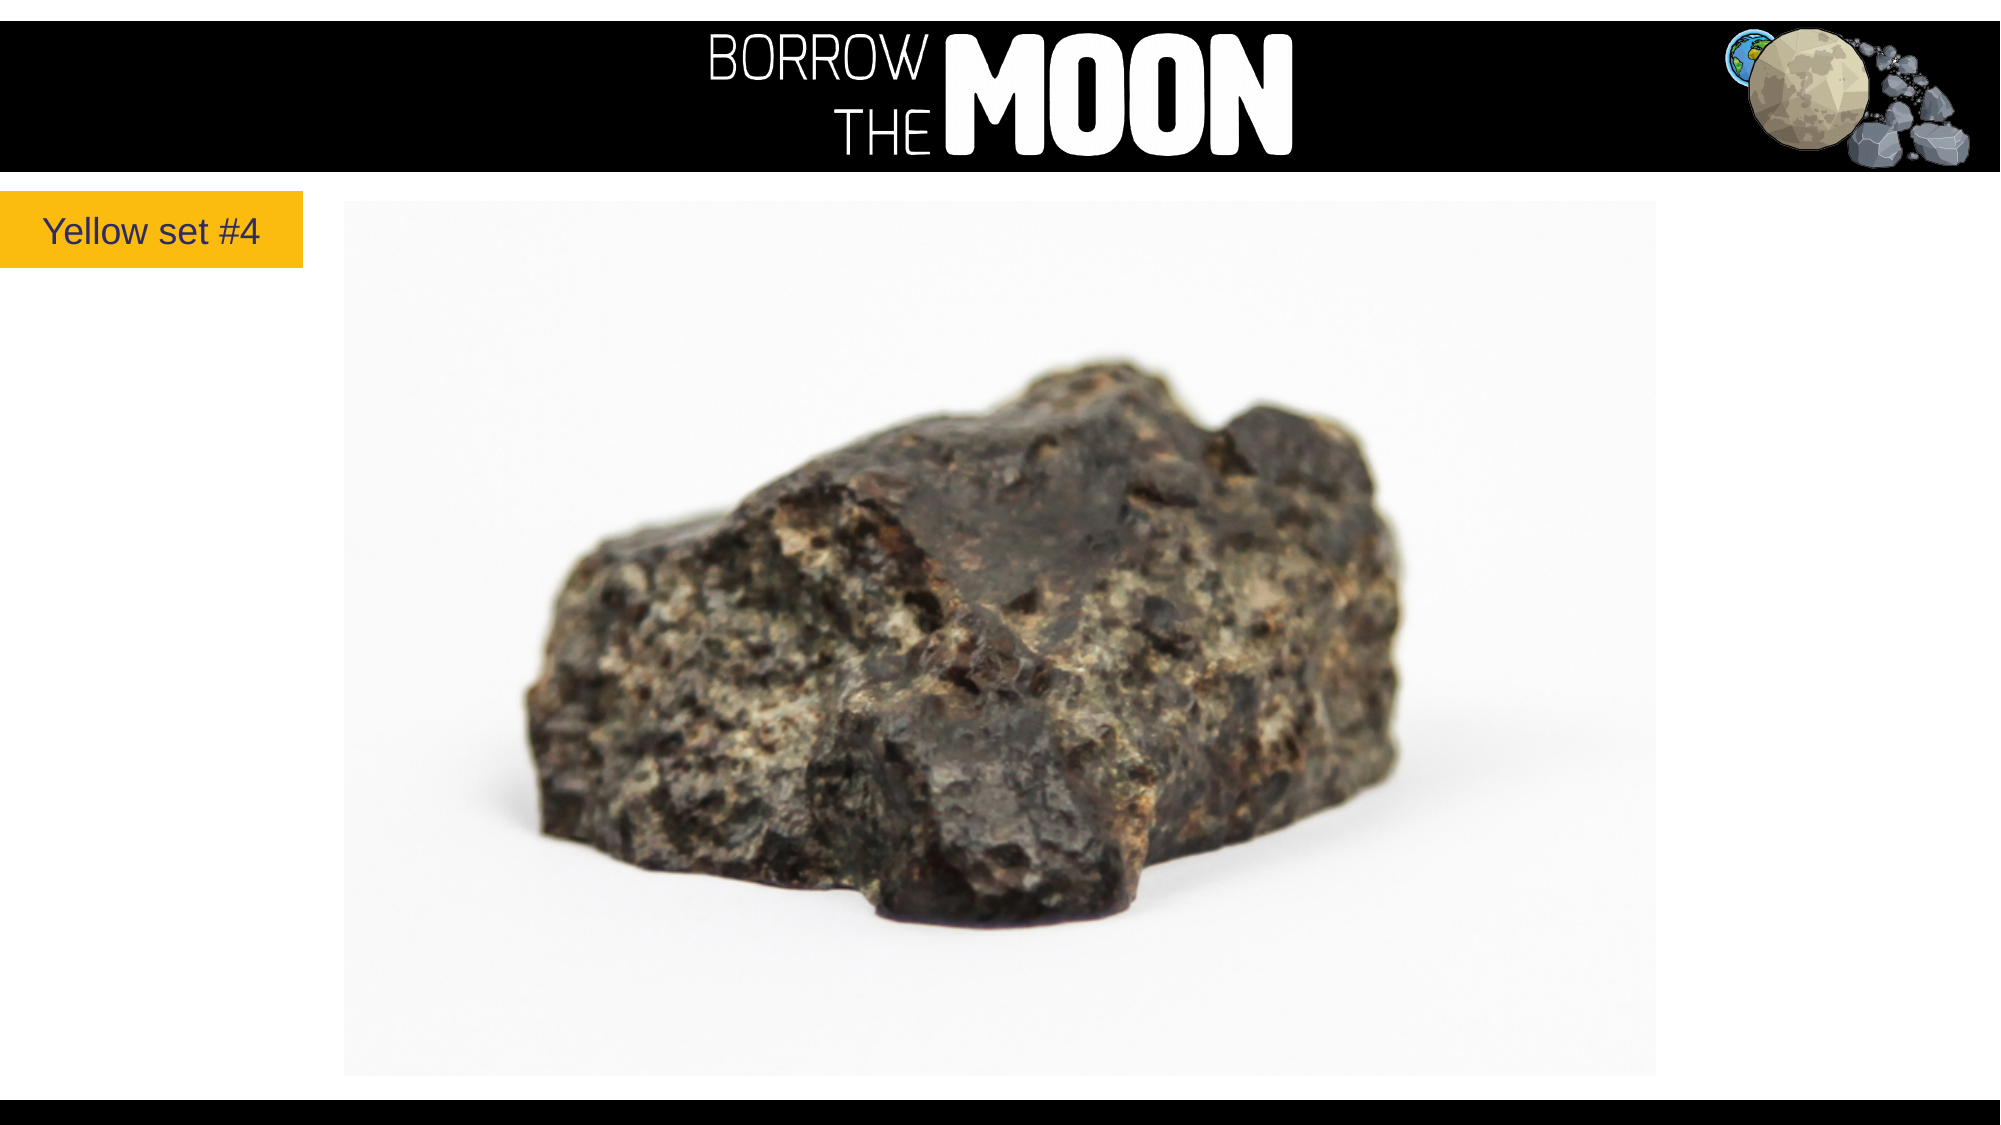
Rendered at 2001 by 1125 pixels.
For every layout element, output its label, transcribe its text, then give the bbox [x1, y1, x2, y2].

text_box Yellow set #4 [0, 191, 303, 268]
picture [344, 201, 1656, 1076]
